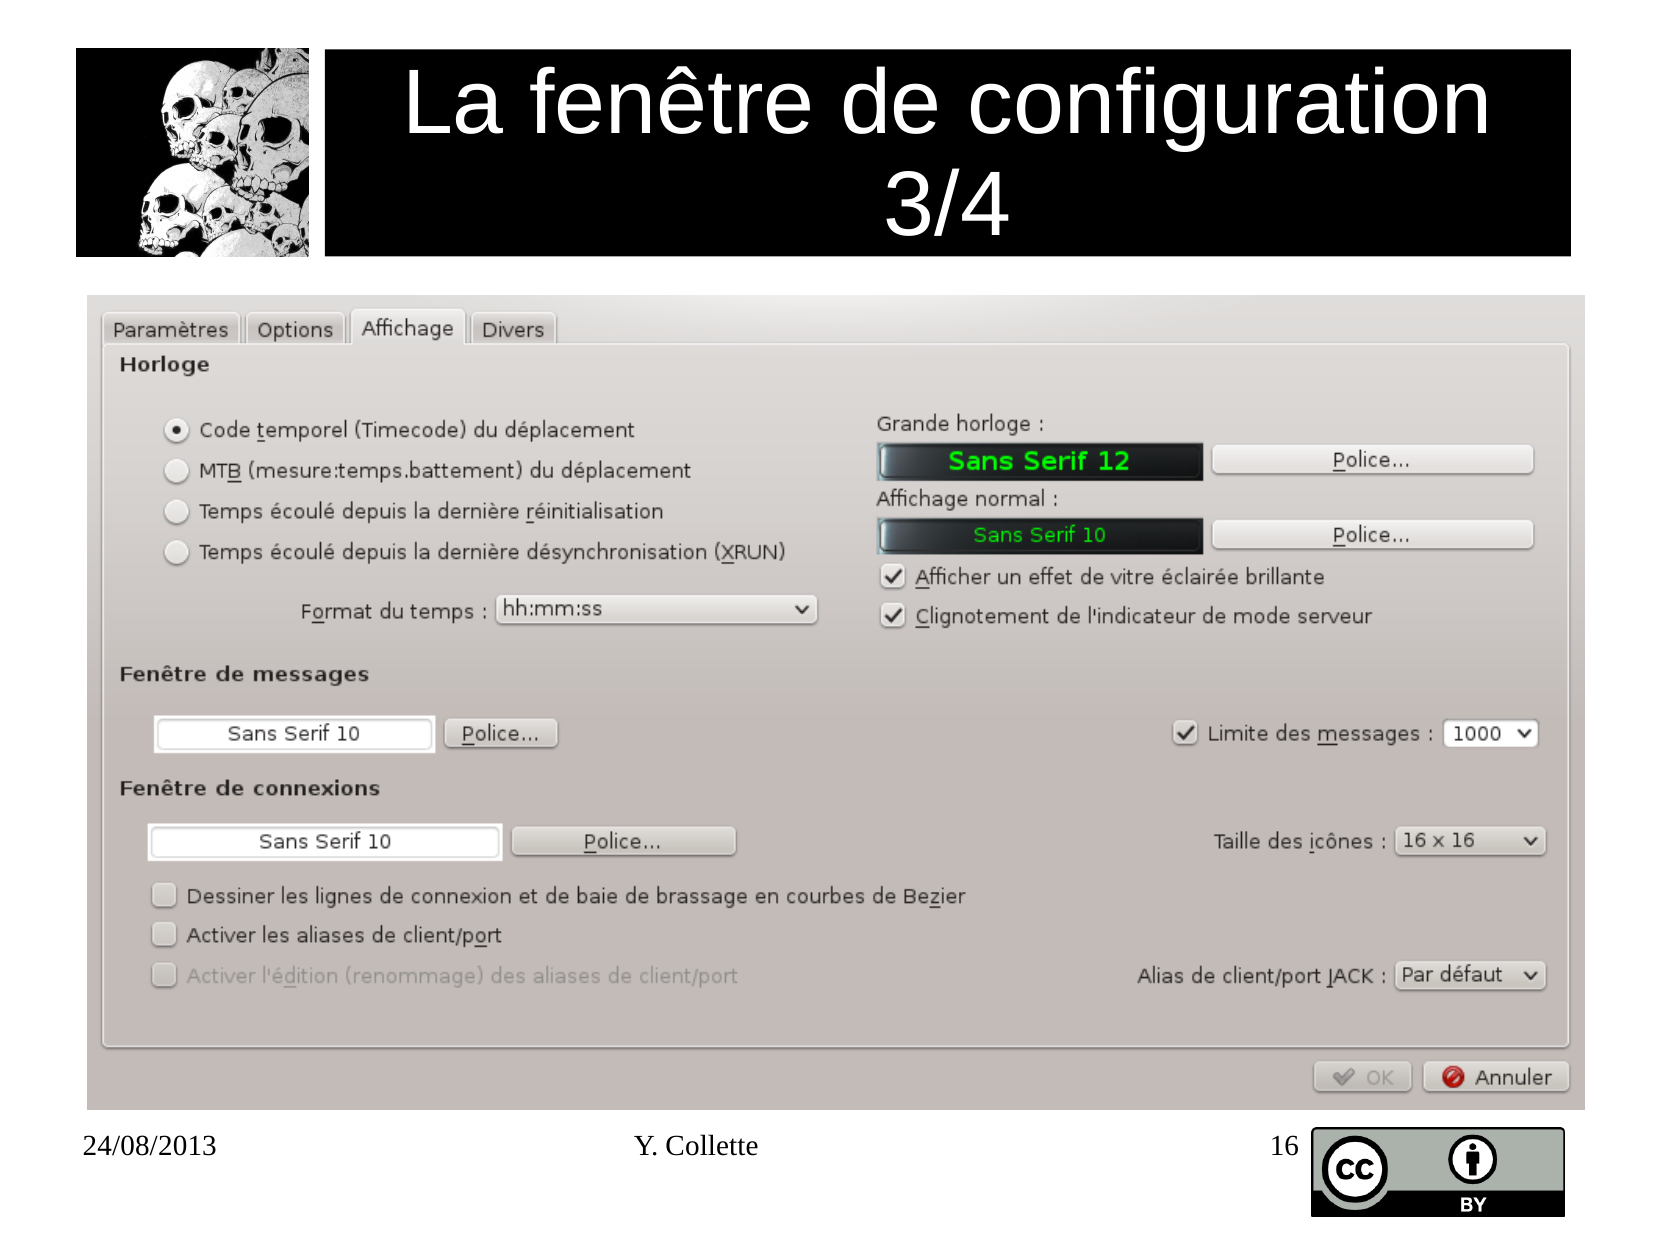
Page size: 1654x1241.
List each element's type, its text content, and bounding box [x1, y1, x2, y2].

picture [76, 48, 309, 257]
picture [87, 295, 1585, 1110]
picture [1311, 1127, 1565, 1217]
title La fenêtre de configuration 3/4 [324, 49, 1571, 257]
